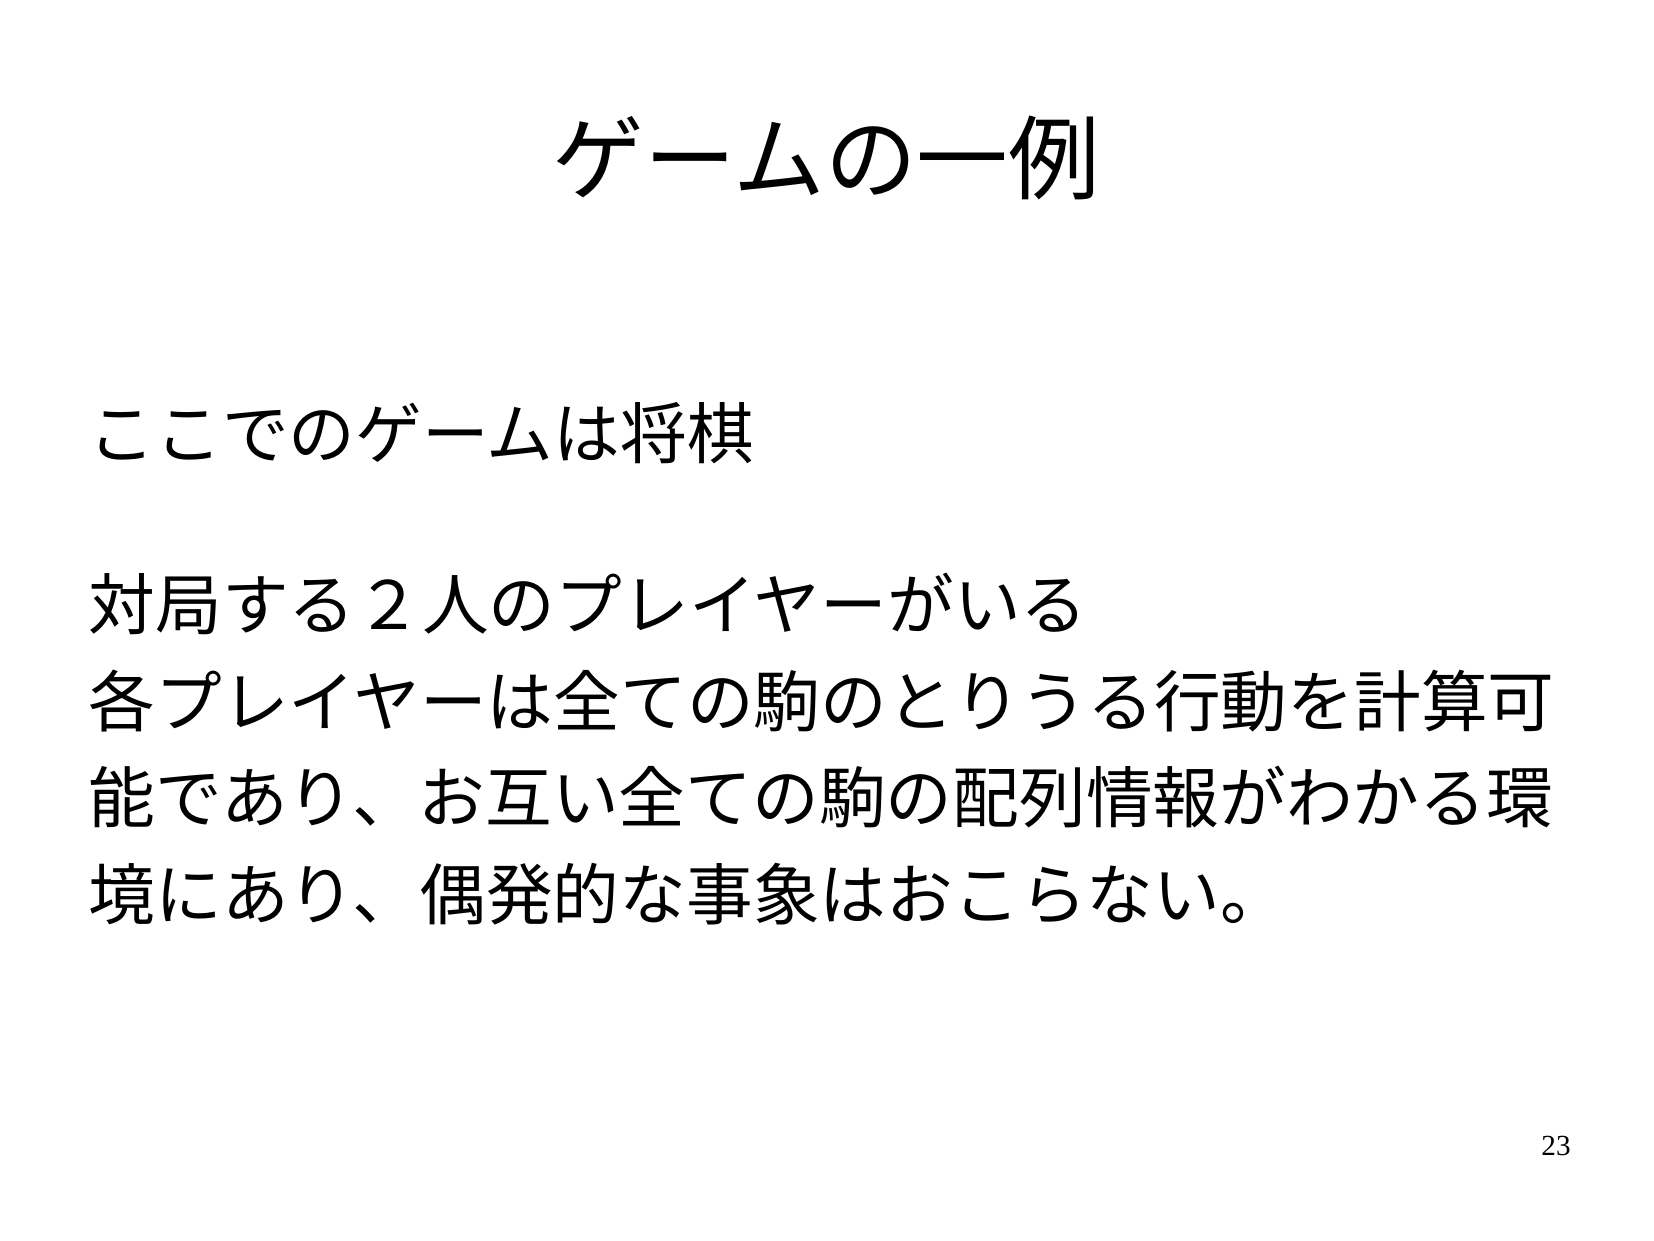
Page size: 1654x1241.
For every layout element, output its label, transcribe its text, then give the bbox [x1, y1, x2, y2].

title ゲームの一例 [82, 56, 1571, 250]
subtitle ここでのゲームは将棋 対局する２人のプレイヤーがいる 各プレイヤーは全ての駒のとりうる行動を計算可能であり、お互い全ての駒の配列情報がわかる環境にあり、偶発的な事象はおこらない。 [88, 295, 1577, 1099]
